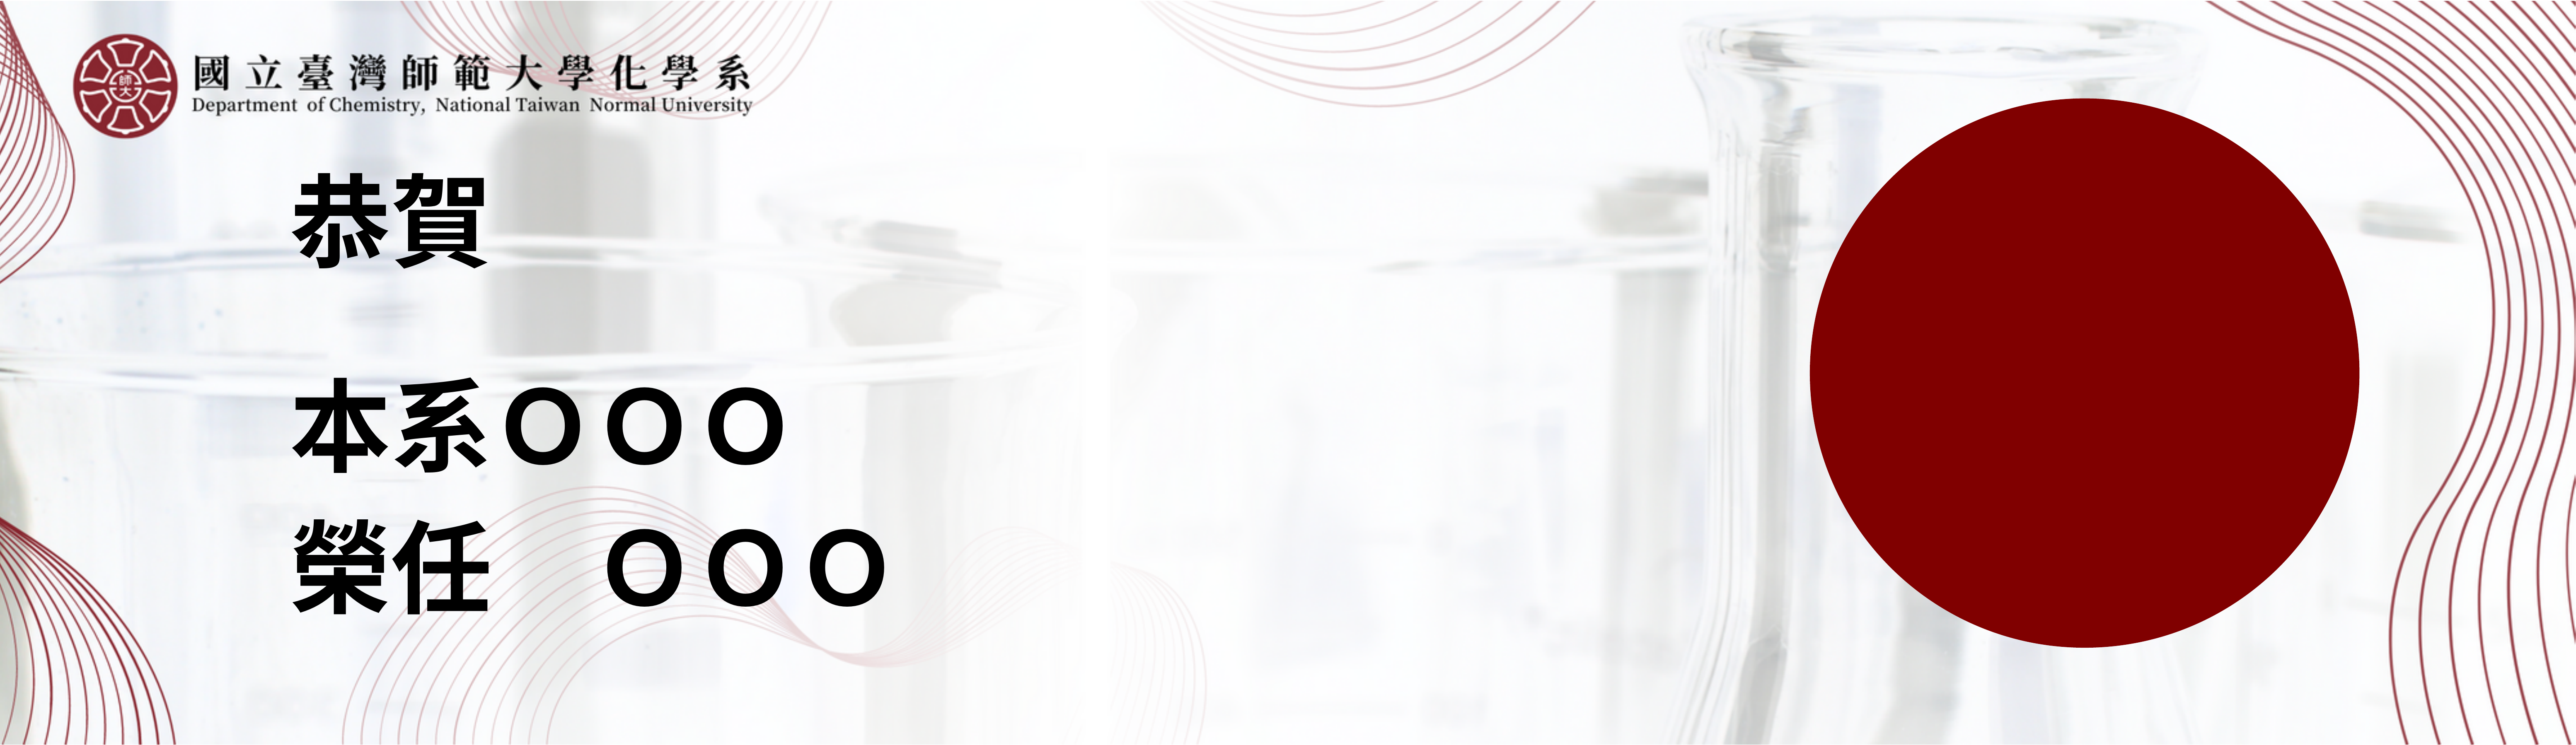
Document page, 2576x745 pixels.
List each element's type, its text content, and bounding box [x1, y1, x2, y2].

text_box [0, 1, 2576, 745]
text_box 恭賀 本系ＯＯＯ 榮任 ＯＯＯ [290, 137, 1726, 621]
